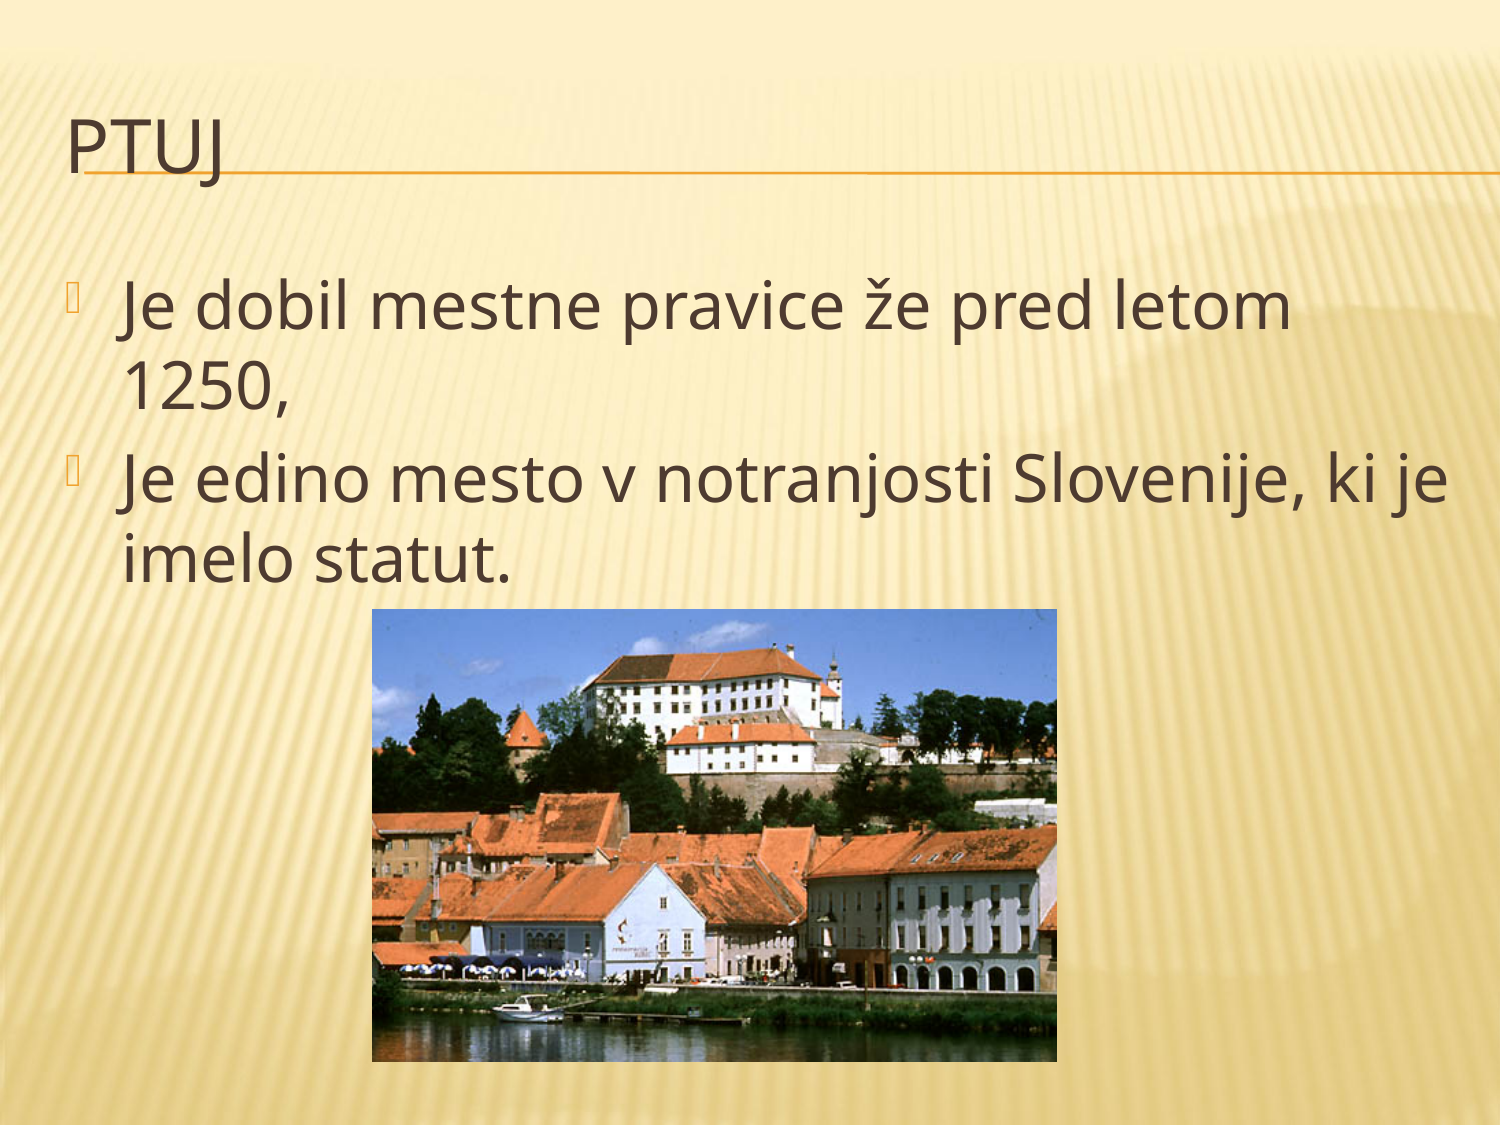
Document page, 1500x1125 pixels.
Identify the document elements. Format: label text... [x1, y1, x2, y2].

title PTUJ [50, 75, 1475, 213]
picture [0, 0, 1500, 1125]
list Je dobil mestne pravice že pred letom 1250, Je edino mesto v notranjosti Slovenije, ki je imelo statut. [50, 254, 1475, 998]
